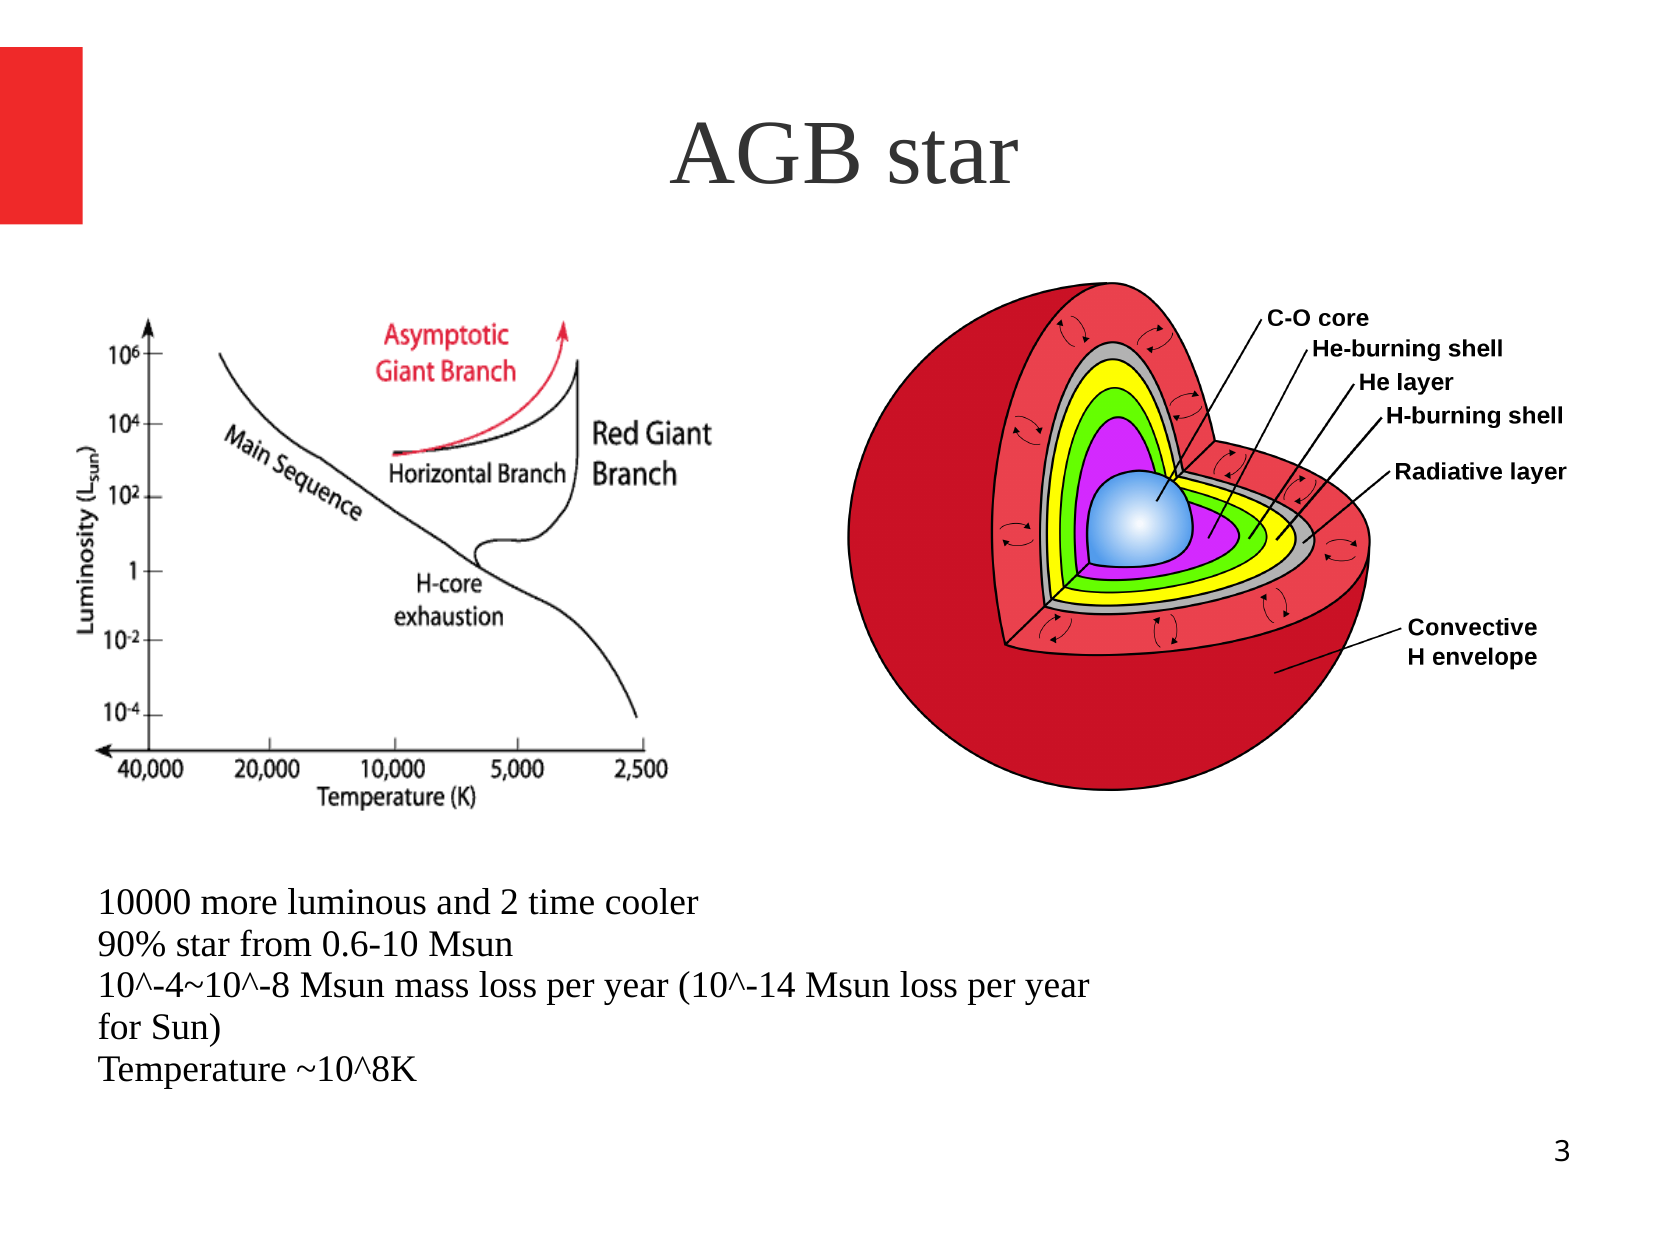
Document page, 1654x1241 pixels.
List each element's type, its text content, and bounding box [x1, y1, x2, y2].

title AGB star [118, 49, 1571, 257]
picture [832, 270, 1589, 815]
text_box 10000 more luminous and 2 time cooler 90% star from 0.6-10 Msun 10^-4~10^-8 Msun mass loss per year (10^-14 Msun loss per year for Sun) Temperature ~10^8K [82, 874, 1111, 1098]
picture [57, 297, 733, 827]
